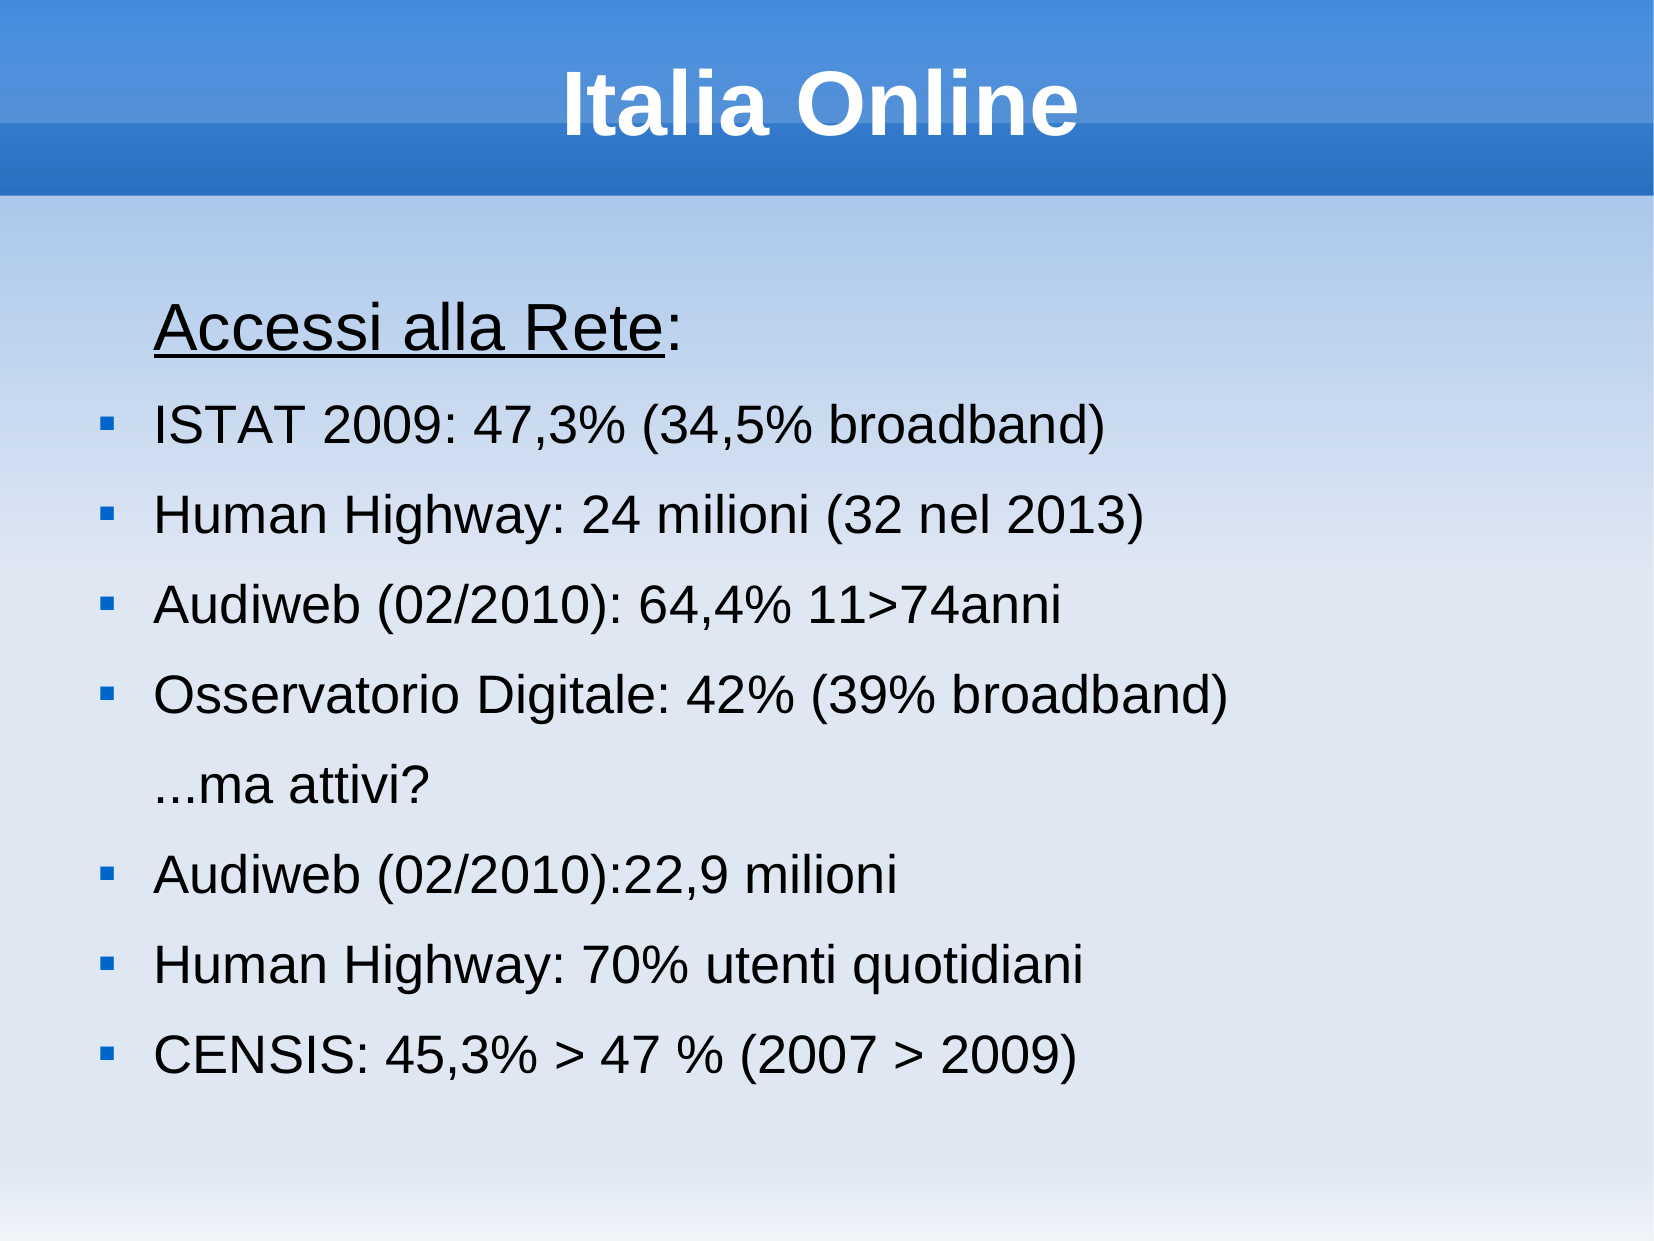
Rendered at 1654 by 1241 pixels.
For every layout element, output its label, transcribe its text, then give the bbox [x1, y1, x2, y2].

picture [0, 0, 1654, 1241]
list Accessi alla Rete: ISTAT 2009: 47,3% (34,5% broadband) Human Highway: 24 milioni (32 nel 2013) Audiweb (02/2010): 64,4% 11>74anni Osservatorio Digitale: 42% (39% broadband) ...ma attivi? Audiweb (02/2010):22,9 milioni Human Highway: 70% utenti quotidiani CENSIS: 45,3% > 47 % (2007 > 2009) [82, 290, 1571, 1094]
title Italia Online [76, 7, 1565, 200]
